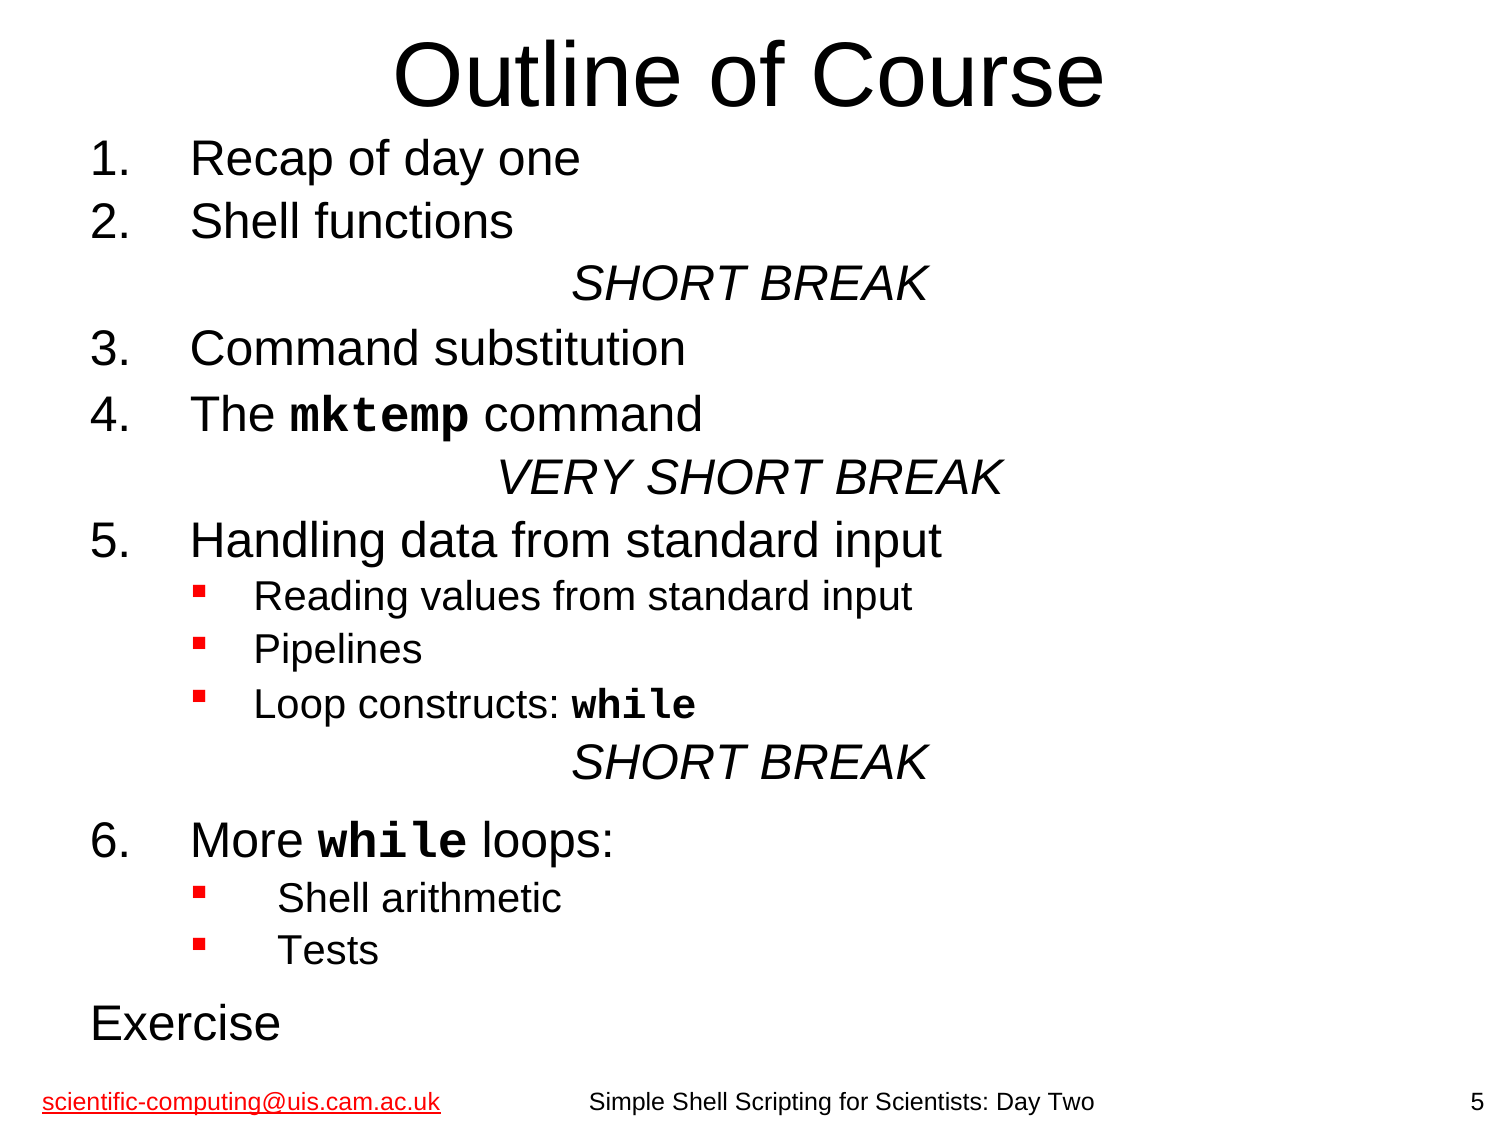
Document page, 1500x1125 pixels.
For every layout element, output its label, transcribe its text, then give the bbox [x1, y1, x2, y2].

title Outline of Course [99, 16, 1401, 127]
list 1. Recap of day one 2. Shell functions SHORT BREAK 3. Command substitution 4. The mktemp command VERY SHORT BREAK 5. Handling data from standard input Reading values from standard input Pipelines Loop constructs: while SHORT BREAK 6. More while loops: Shell arithmetic Tests Exercise [75, 127, 1426, 1066]
